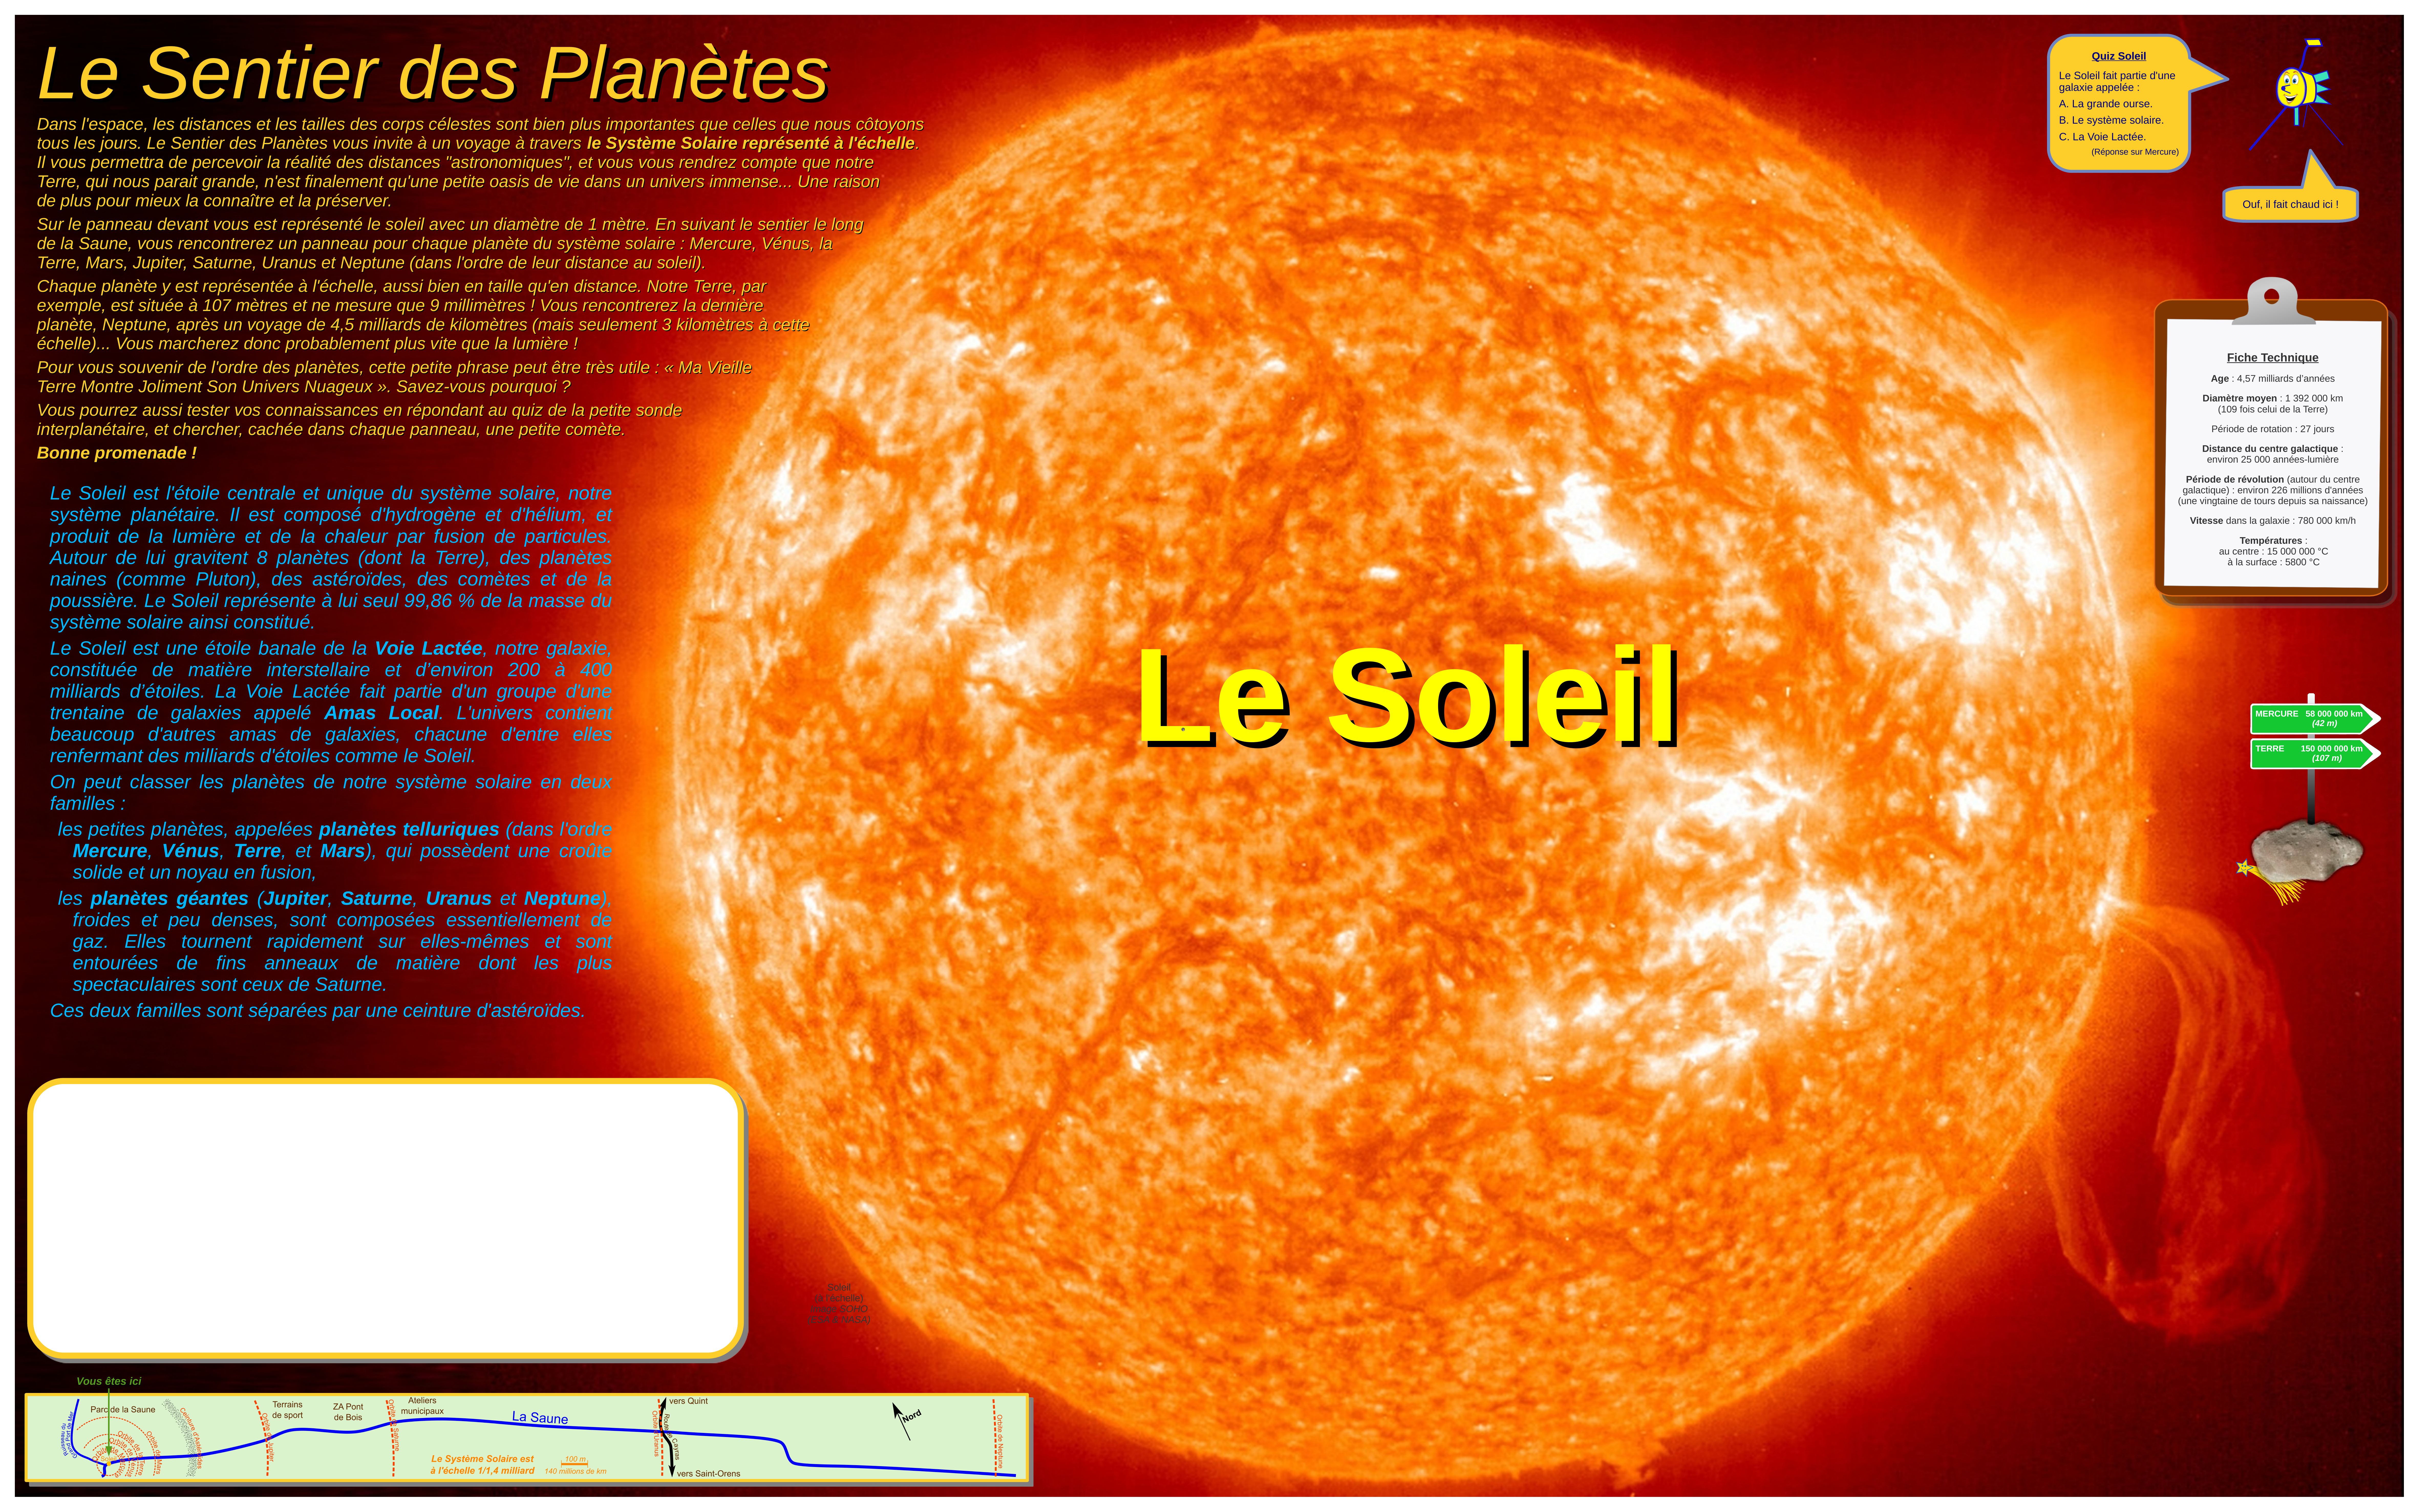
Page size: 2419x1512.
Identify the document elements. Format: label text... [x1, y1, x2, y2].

text_box Vous êtes ici [71, 1373, 147, 1389]
text_box MERCURE 58 000 000 km (42 m) [2252, 707, 2368, 742]
text_box [30, 1081, 741, 1356]
text_box Soleil (à l'échelle) Image SOHO (ESA & NASA) [801, 1280, 877, 1393]
text_box Quiz Soleil Le Soleil fait partie d'une galaxie appelée : A. La grande ourse. B. Le système solaire. C. La Voie Lactée. (Réponse sur Mercure) [2048, 35, 2228, 172]
text_box TERRE 150 000 000 km (107 m) [2252, 742, 2380, 765]
text_box Le Soleil est l'étoile centrale et unique du système solaire, notre système planétaire. Il est composé d'hydrogène et d'hélium, et produit de la lumière et de la chaleur par fusion de particules. Autour de lui gravitent 8 planètes (dont la Terre), des planètes naines (comme Pluton), des astéroïdes, des comètes et de la poussière. Le Soleil représente à lui seul 99,86 % de la masse du système solaire ainsi constitué. Le Soleil est une étoile banale de la Voie Lactée, notre galaxie, constituée de matière interstellaire et d’environ 200 à 400 milliards d’étoiles. La Voie Lactée fait partie d'un groupe d'une trentaine de galaxies appelé Amas Local. L'univers contient beaucoup d'autres amas de galaxies, chacune d'entre elles renfermant des milliards d'étoiles comme le Soleil. On peut classer les planètes de notre système solaire en deux familles : les petites planètes, appelées planètes telluriques (dans l'ordre Mercure, Vénus, Terre, et Mars), qui possèdent une croûte solide et un noyau en fusion, les planètes géantes (Jupiter, Saturne, Uranus et Neptune), froides et peu denses, sont composées essentiellement de gaz. Elles tournent rapidement sur elles-mêmes et sont entourées de fins anneaux de matière dont les plus spectaculaires sont ceux de Saturne. Ces deux familles sont séparées par une ceinture d'astéroïdes. [34, 483, 628, 1020]
picture [15, 15, 2407, 1497]
text_box Le Sentier des Planètes Dans l'espace, les distances et les tailles des corps célestes sont bien plus importantes que celles que nous côtoyons tous les jours. Le Sentier des Planètes vous invite à un voyage à travers le Système Solaire représenté à l'échelle. Il vous permettra de percevoir la réalité des distances "astronomiques", et vous vous rendrez compte que notre Terre, qui nous parait grande, n'est finalement qu'une petite oasis de vie dans un univers immense... Une raison de plus pour mieux la connaître et la préserver. Sur le panneau devant vous est représenté le soleil avec un diamètre de 1 mètre. En suivant le sentier le long de la Saune, vous rencontrerez un panneau pour chaque planète du système solaire : Mercure, Vénus, la Terre, Mars, Jupiter, Saturne, Uranus et Neptune (dans l'ordre de leur distance au soleil). Chaque planète y est représentée à l'échelle, aussi bien en taille qu'en distance. Notre Terre, par exemple, est située à 107 mètres et ne mesure que 9 millimètres ! Vous rencontrerez la dernière planète, Neptune, après un voyage de 4,5 milliards de kilomètres (mais seulement 3 kilomètres à cette échelle)... Vous marcherez donc probablement plus vite que la lumière ! Pour vous souvenir de l'ordre des planètes, cette petite phrase peut être très utile : « Ma Vieille Terre Montre Joliment Son Univers Nuageux ». Savez-vous pourquoi ? Vous pourrez aussi tester vos connaissances en répondant au quiz de la petite sonde interplanétaire, et chercher, cachée dans chaque panneau, une petite comète. Bonne promenade ! [33, 29, 965, 464]
text_box Le Soleil [1129, 618, 1701, 771]
text_box Ouf, il fait chaud ici ! [2224, 151, 2358, 221]
